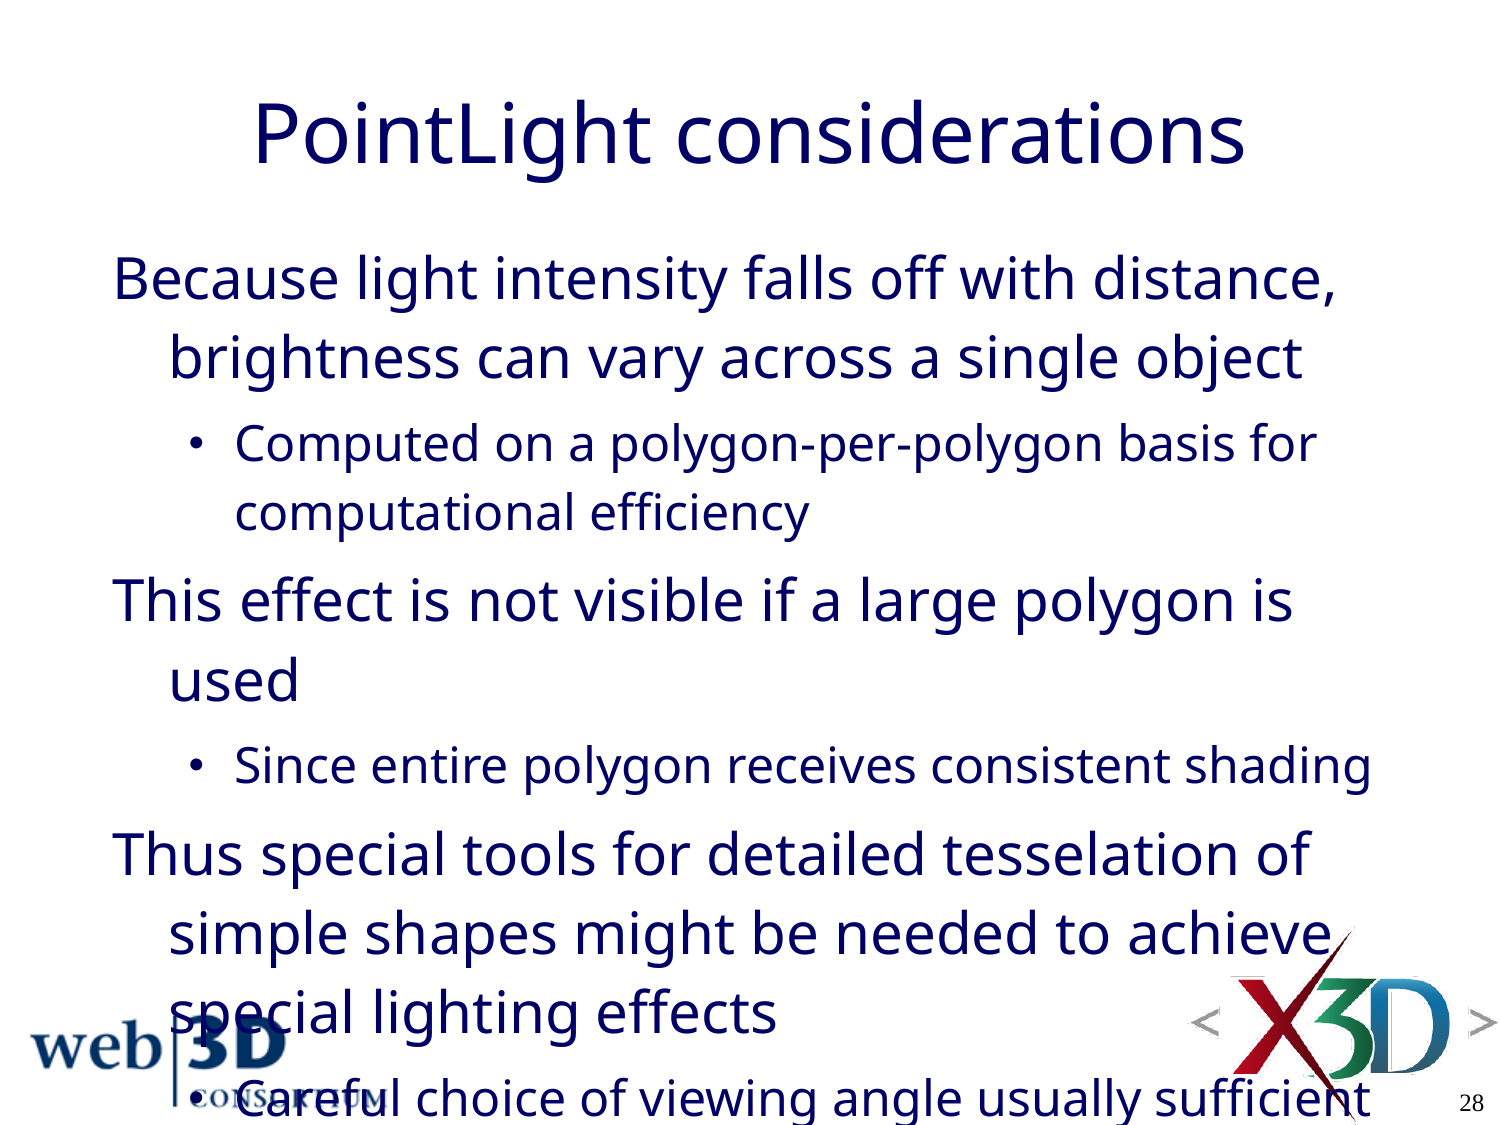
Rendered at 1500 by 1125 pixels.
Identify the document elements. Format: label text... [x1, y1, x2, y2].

picture [1187, 926, 1500, 1125]
picture [12, 998, 413, 1118]
list Because light intensity falls off with distance, brightness can vary across a single object Computed on a polygon-per-polygon basis for computational efficiency This effect is not visible if a large polygon is used Since entire polygon receives consistent shading Thus special tools for detailed tesselation of simple shapes might be needed to achieve special lighting effects Careful choice of viewing angle usually sufficient [112, 237, 1388, 986]
title PointLight considerations [112, 44, 1388, 218]
